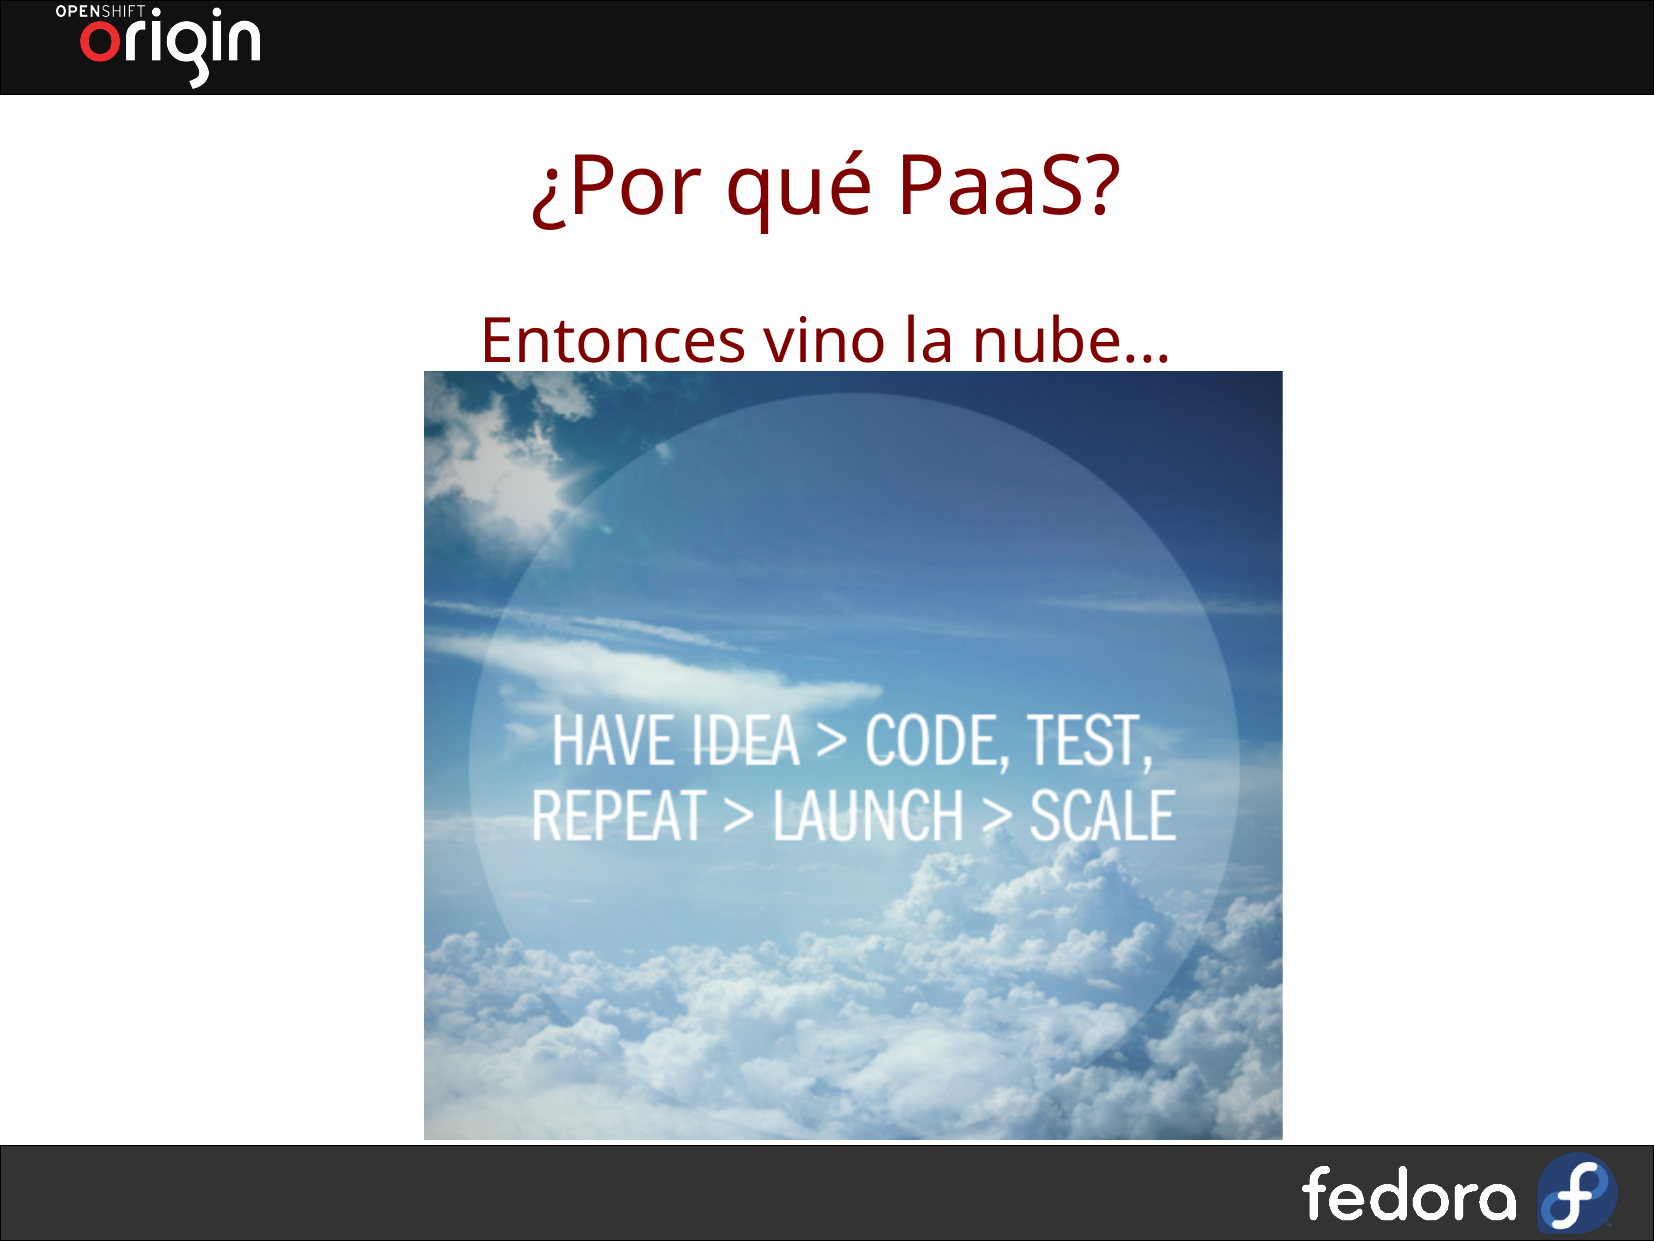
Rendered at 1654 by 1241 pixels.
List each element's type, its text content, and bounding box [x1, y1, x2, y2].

picture [56, 5, 260, 89]
picture [424, 371, 1283, 1140]
subtitle Entonces vino la nube... [82, 296, 1571, 1099]
picture [1299, 1151, 1619, 1235]
title ¿Por qué PaaS? [82, 78, 1571, 287]
